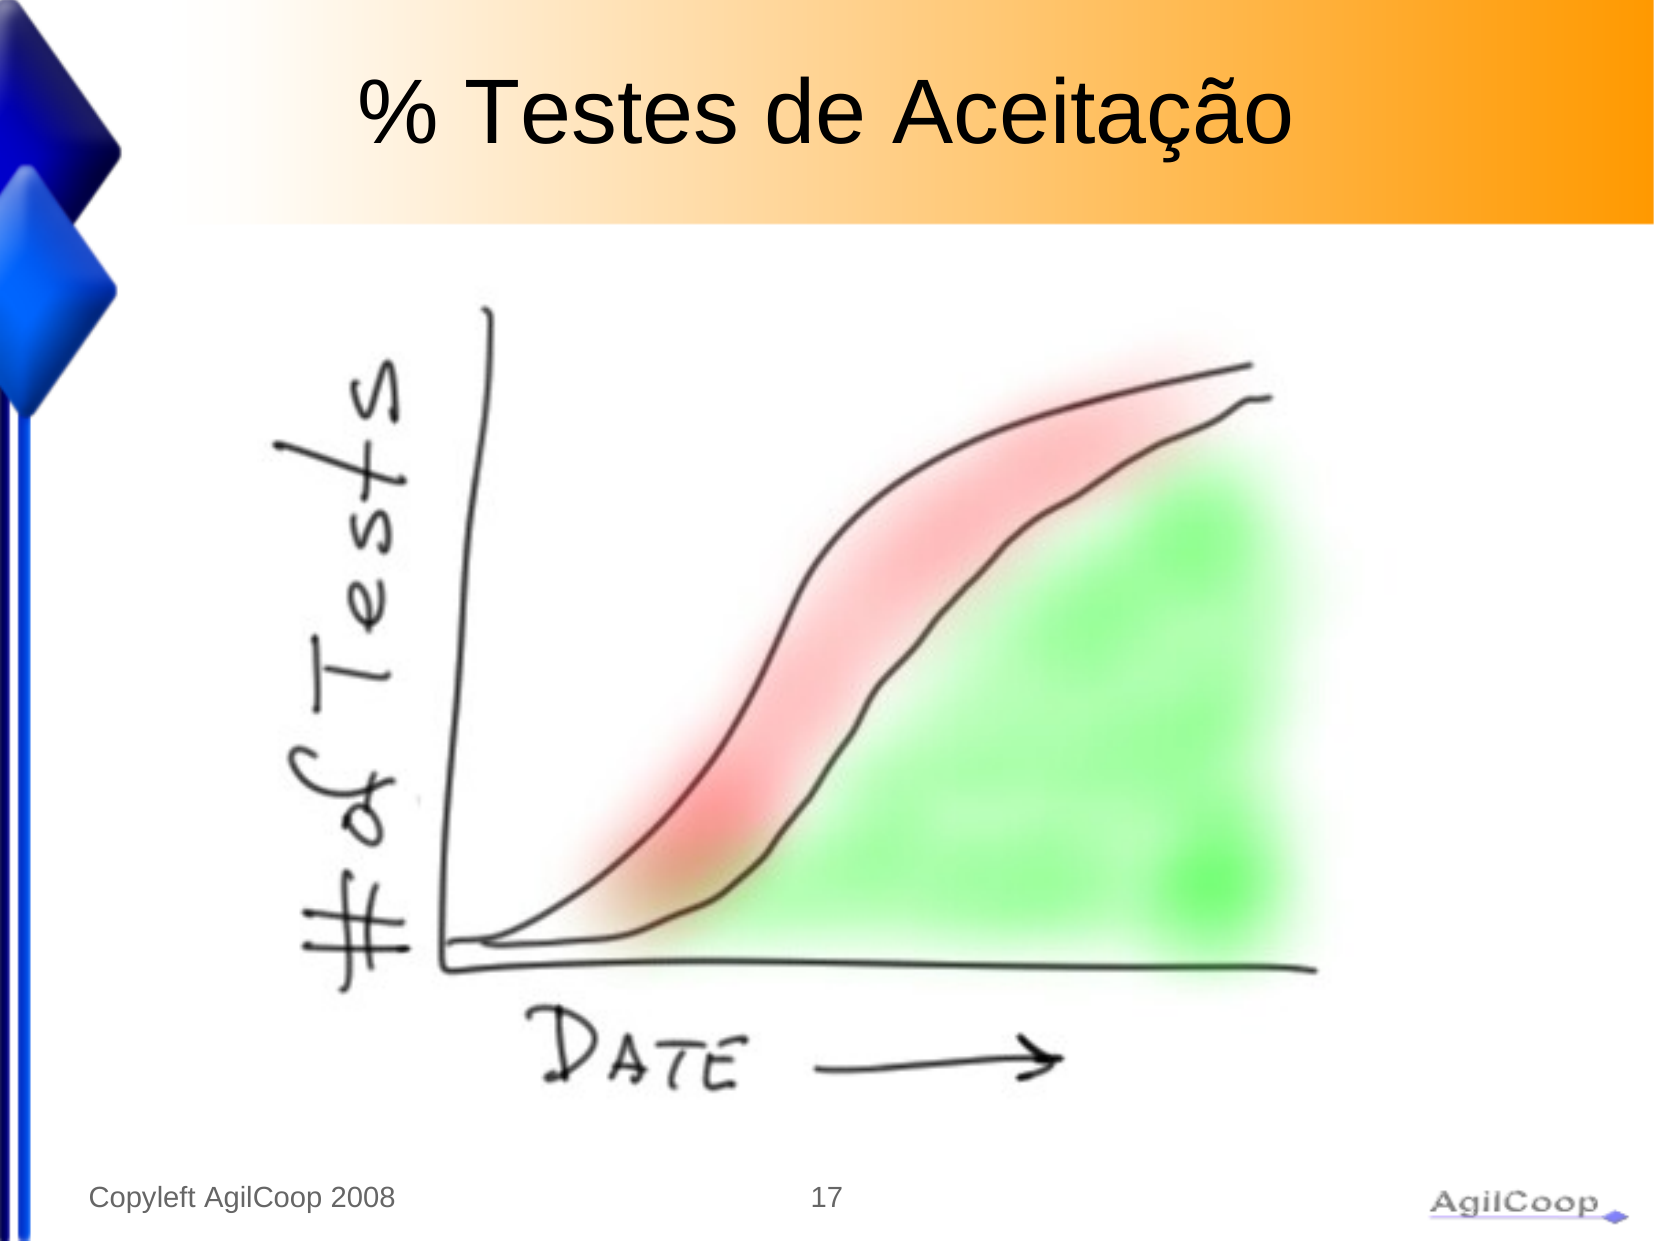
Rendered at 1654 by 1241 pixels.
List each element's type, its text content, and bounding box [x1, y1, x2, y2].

title % Testes de Aceitação [82, 15, 1571, 208]
picture [0, 0, 1654, 1241]
